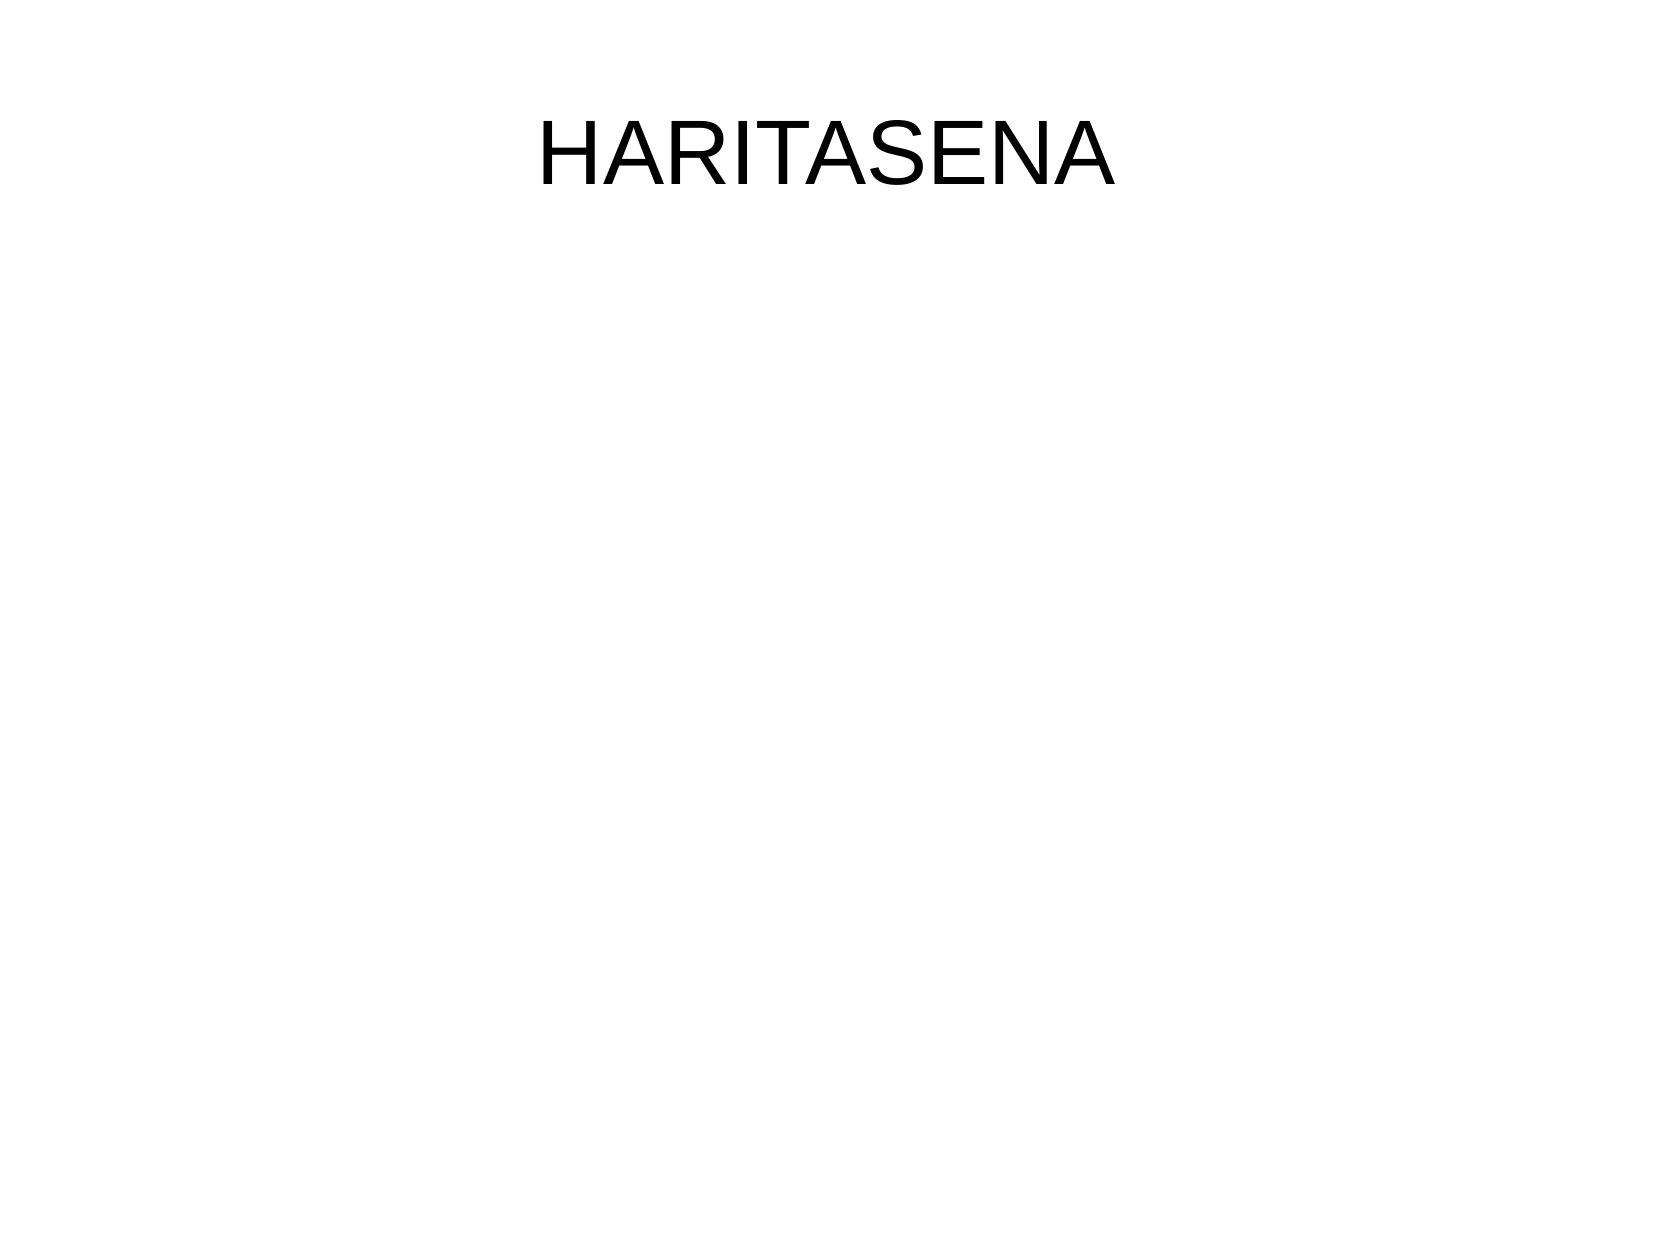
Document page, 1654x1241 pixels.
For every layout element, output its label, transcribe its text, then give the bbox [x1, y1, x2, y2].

title HARITASENA [82, 49, 1571, 257]
